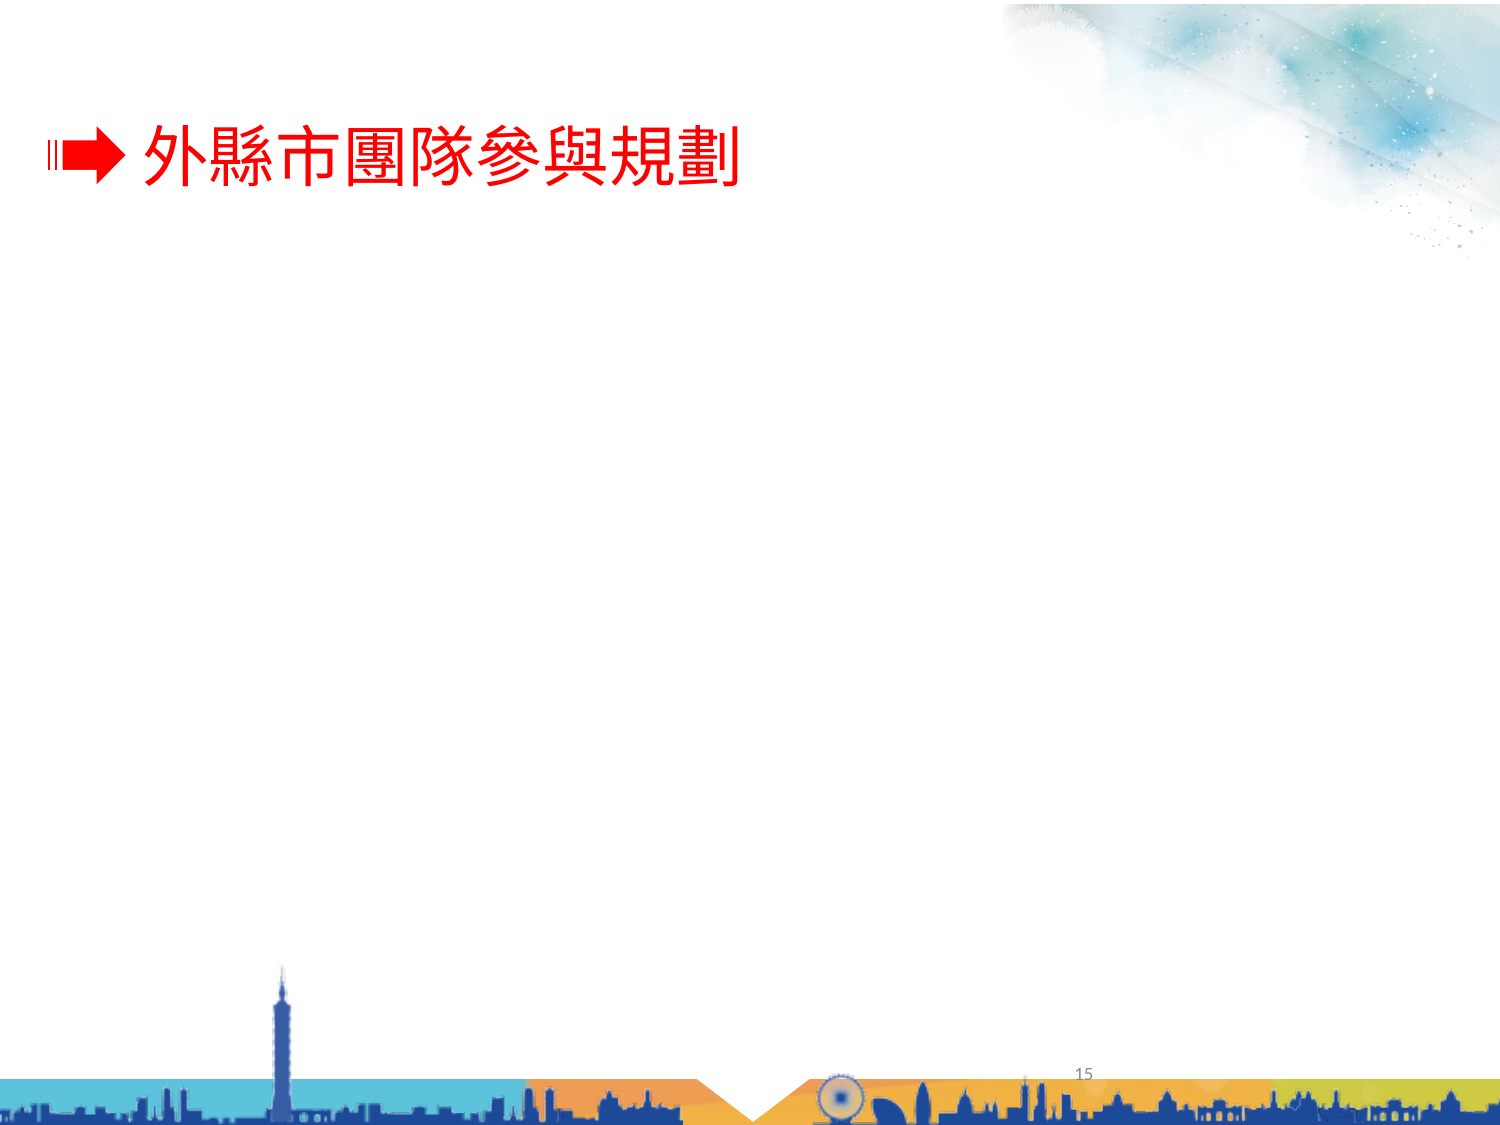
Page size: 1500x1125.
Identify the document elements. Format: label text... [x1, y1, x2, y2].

text_box [1059, 1042, 1397, 1103]
text_box [46, 139, 51, 171]
text_box 外縣市團隊參與規劃 [127, 107, 1419, 202]
text_box [54, 139, 58, 171]
text_box [61, 123, 128, 188]
